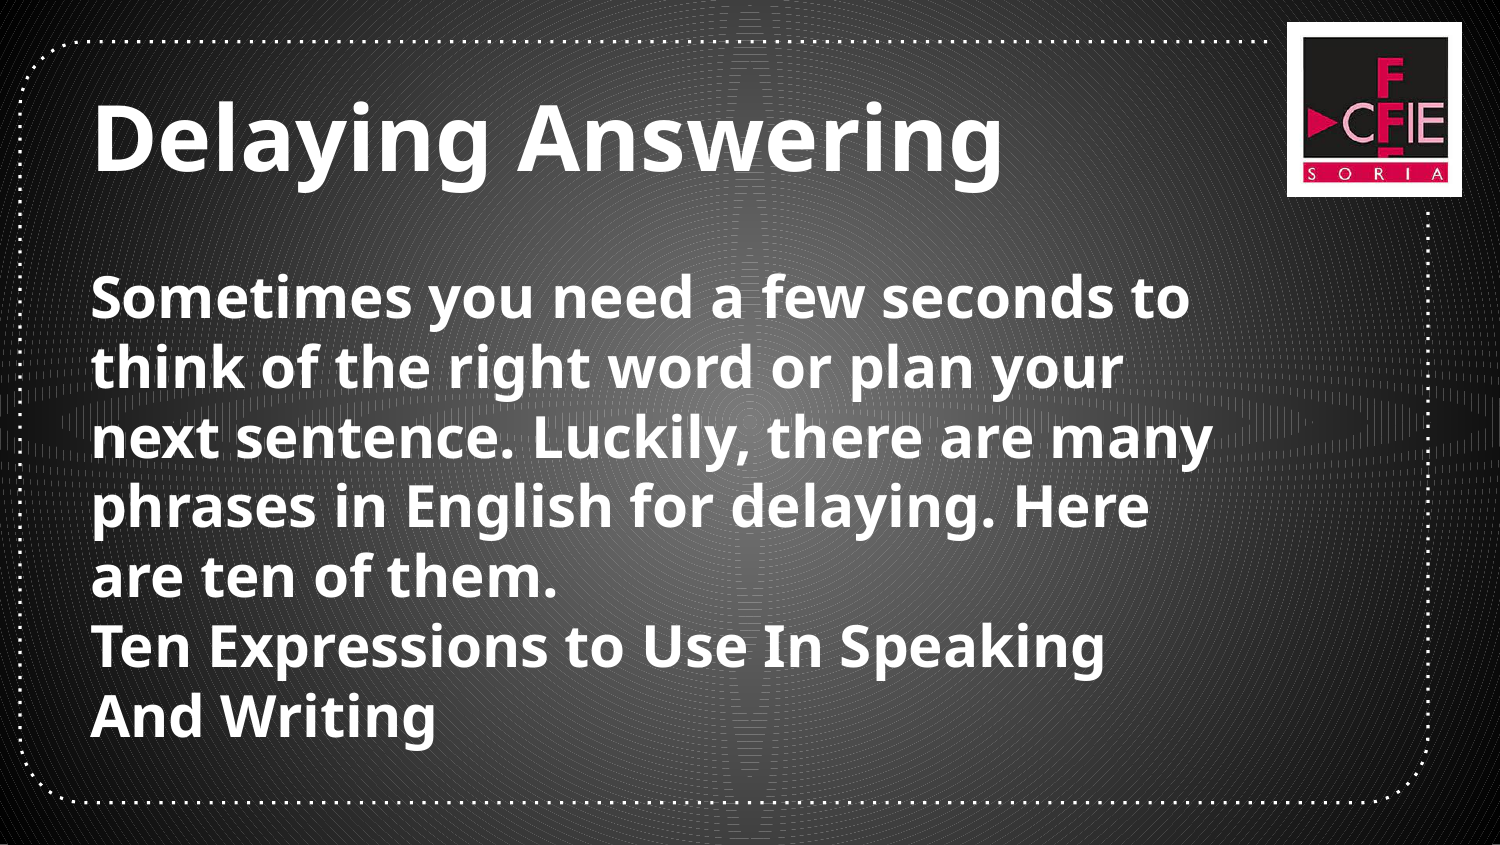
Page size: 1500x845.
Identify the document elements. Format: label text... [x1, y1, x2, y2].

picture [1287, 22, 1462, 197]
text_box Delaying Answering Sometimes you need a few seconds to think of the right word or plan your next sentence. Luckily, there are many phrases in English for delaying. Here are ten of them. Ten Expressions to Use In Speaking And Writing [75, 72, 1238, 810]
